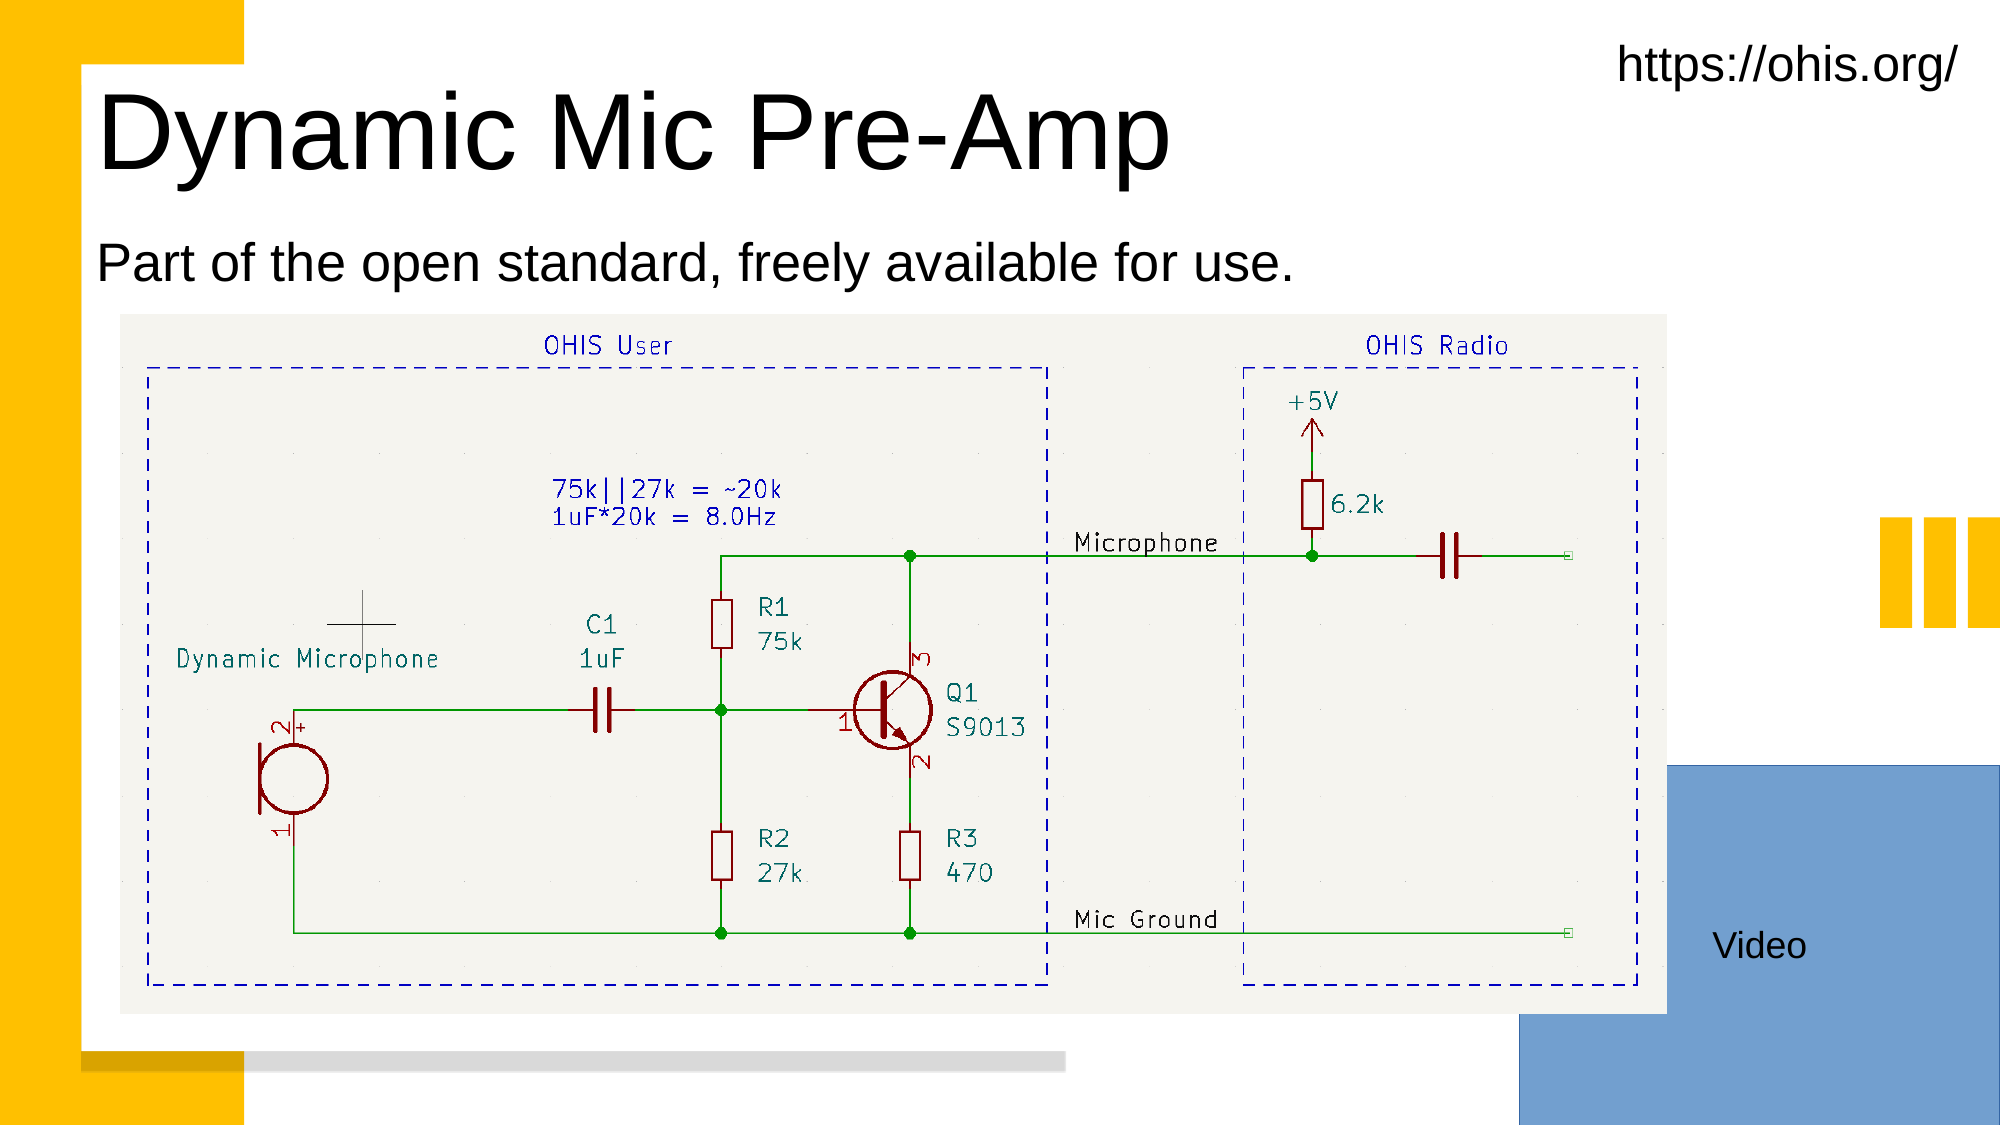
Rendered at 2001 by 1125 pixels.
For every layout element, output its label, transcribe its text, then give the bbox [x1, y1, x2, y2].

picture [120, 314, 1667, 1014]
text_box https://ohis.org/ [1590, 29, 1974, 105]
text_box Part of the open standard, freely available for use. [81, 224, 1471, 361]
text_box Video [1519, 765, 2000, 1125]
text_box Dynamic Mic Pre-Amp [81, 64, 1921, 201]
text_box [0, 0, 2000, 1125]
